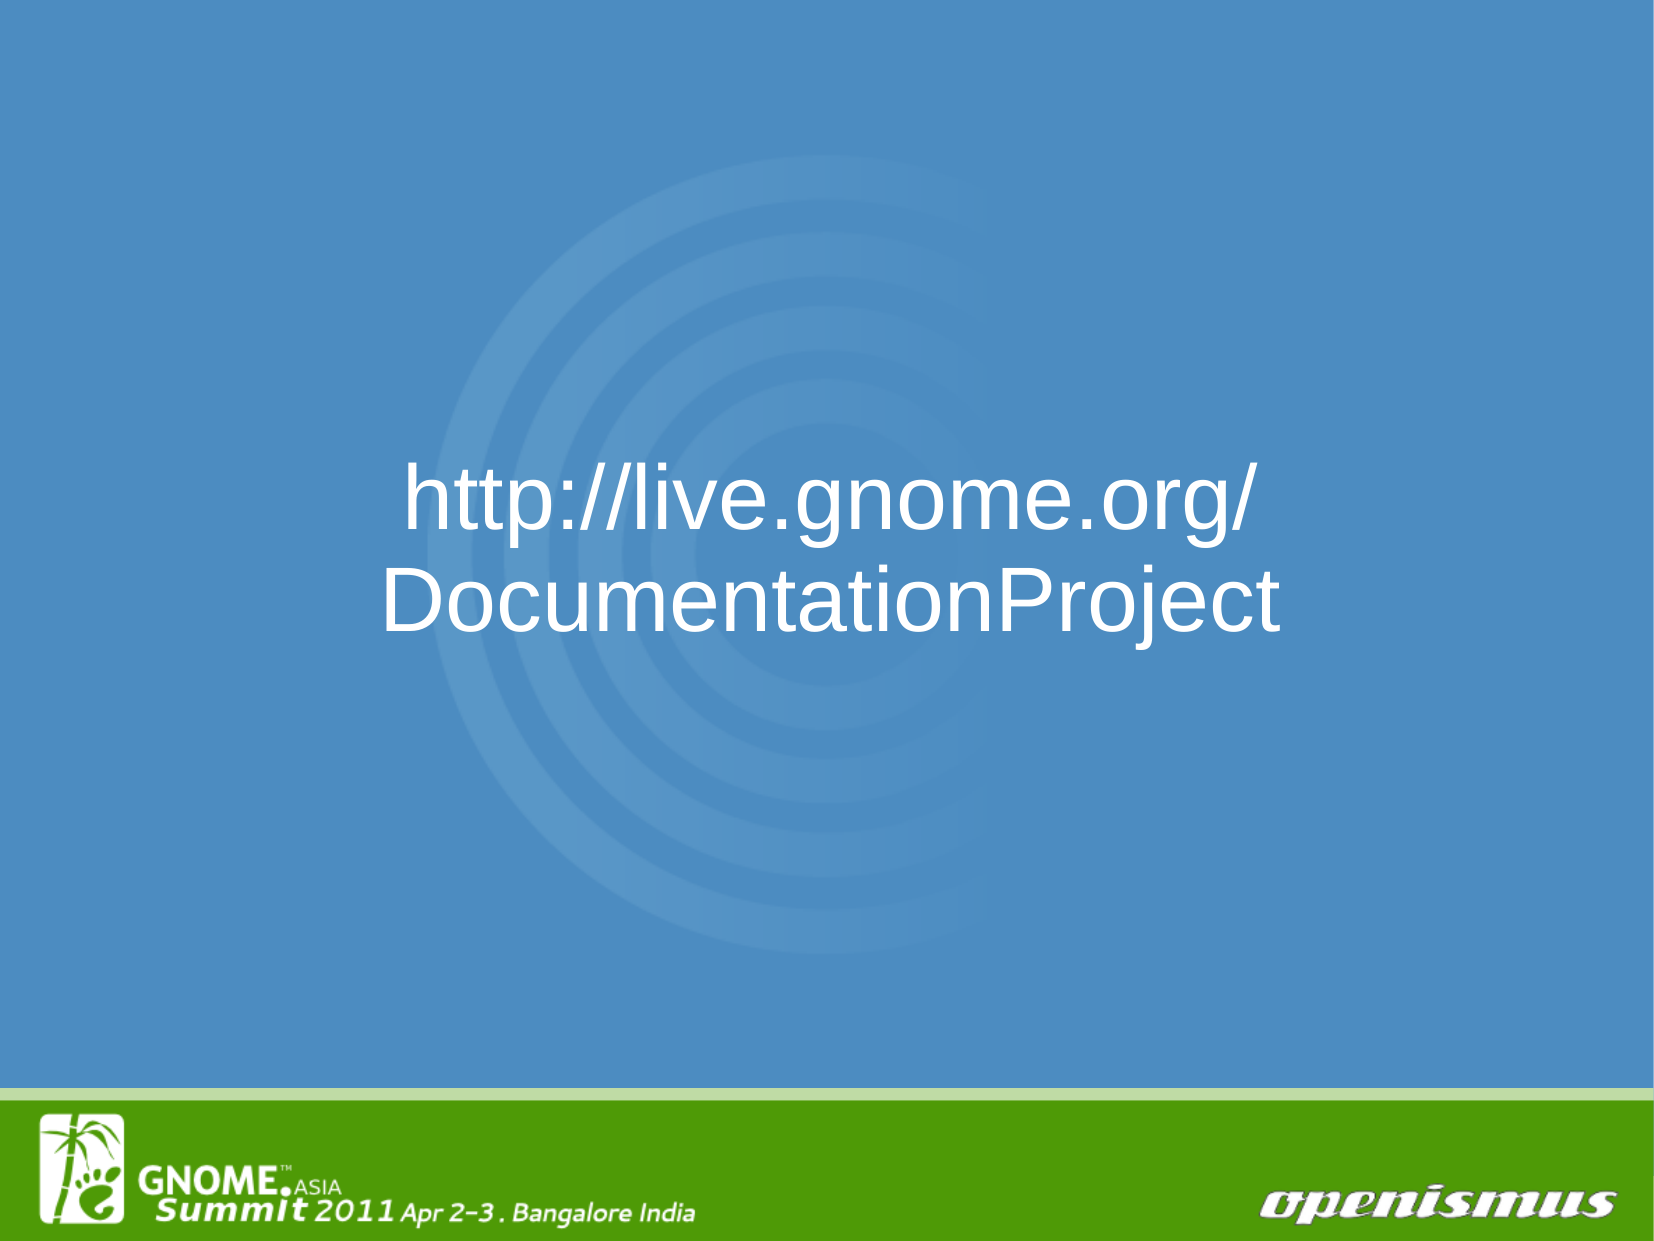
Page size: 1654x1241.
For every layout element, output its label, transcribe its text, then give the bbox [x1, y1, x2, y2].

title http://live.gnome.org/ DocumentationProject [120, 394, 1542, 704]
picture [0, 0, 1654, 1241]
